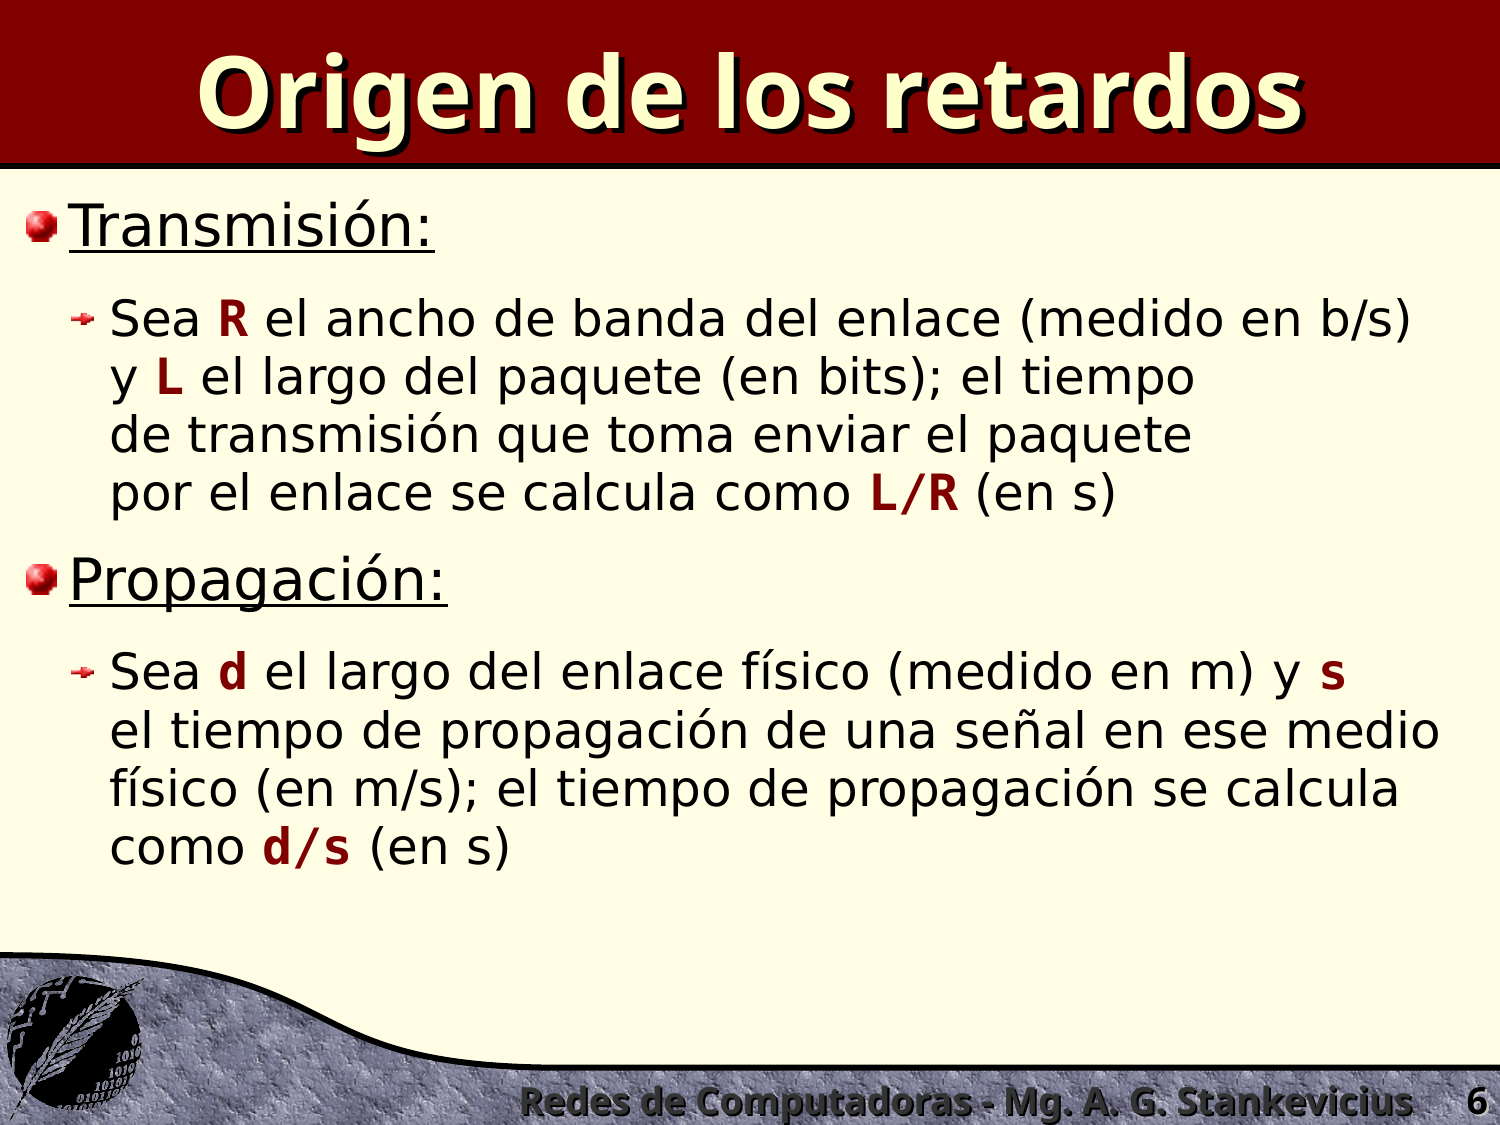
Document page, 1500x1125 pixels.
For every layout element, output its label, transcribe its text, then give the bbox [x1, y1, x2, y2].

title Origen de los retardos [15, 5, 1485, 160]
picture [0, 959, 1500, 1125]
picture [790, 1100, 795, 1110]
picture [1047, 1100, 1054, 1110]
list Transmisión: Sea R el ancho de banda del enlace (medido en b/s) y L el largo del paquete (en bits); el tiempo de transmisión que toma enviar el paquete por el enlace se calcula como L/R (en s) Propagación: Sea d el largo del enlace físico (medido en m) y s el tiempo de propagación de una señal en ese medio físico (en m/s); el tiempo de propagación se calcula como d/s (en s) [11, 192, 1486, 921]
